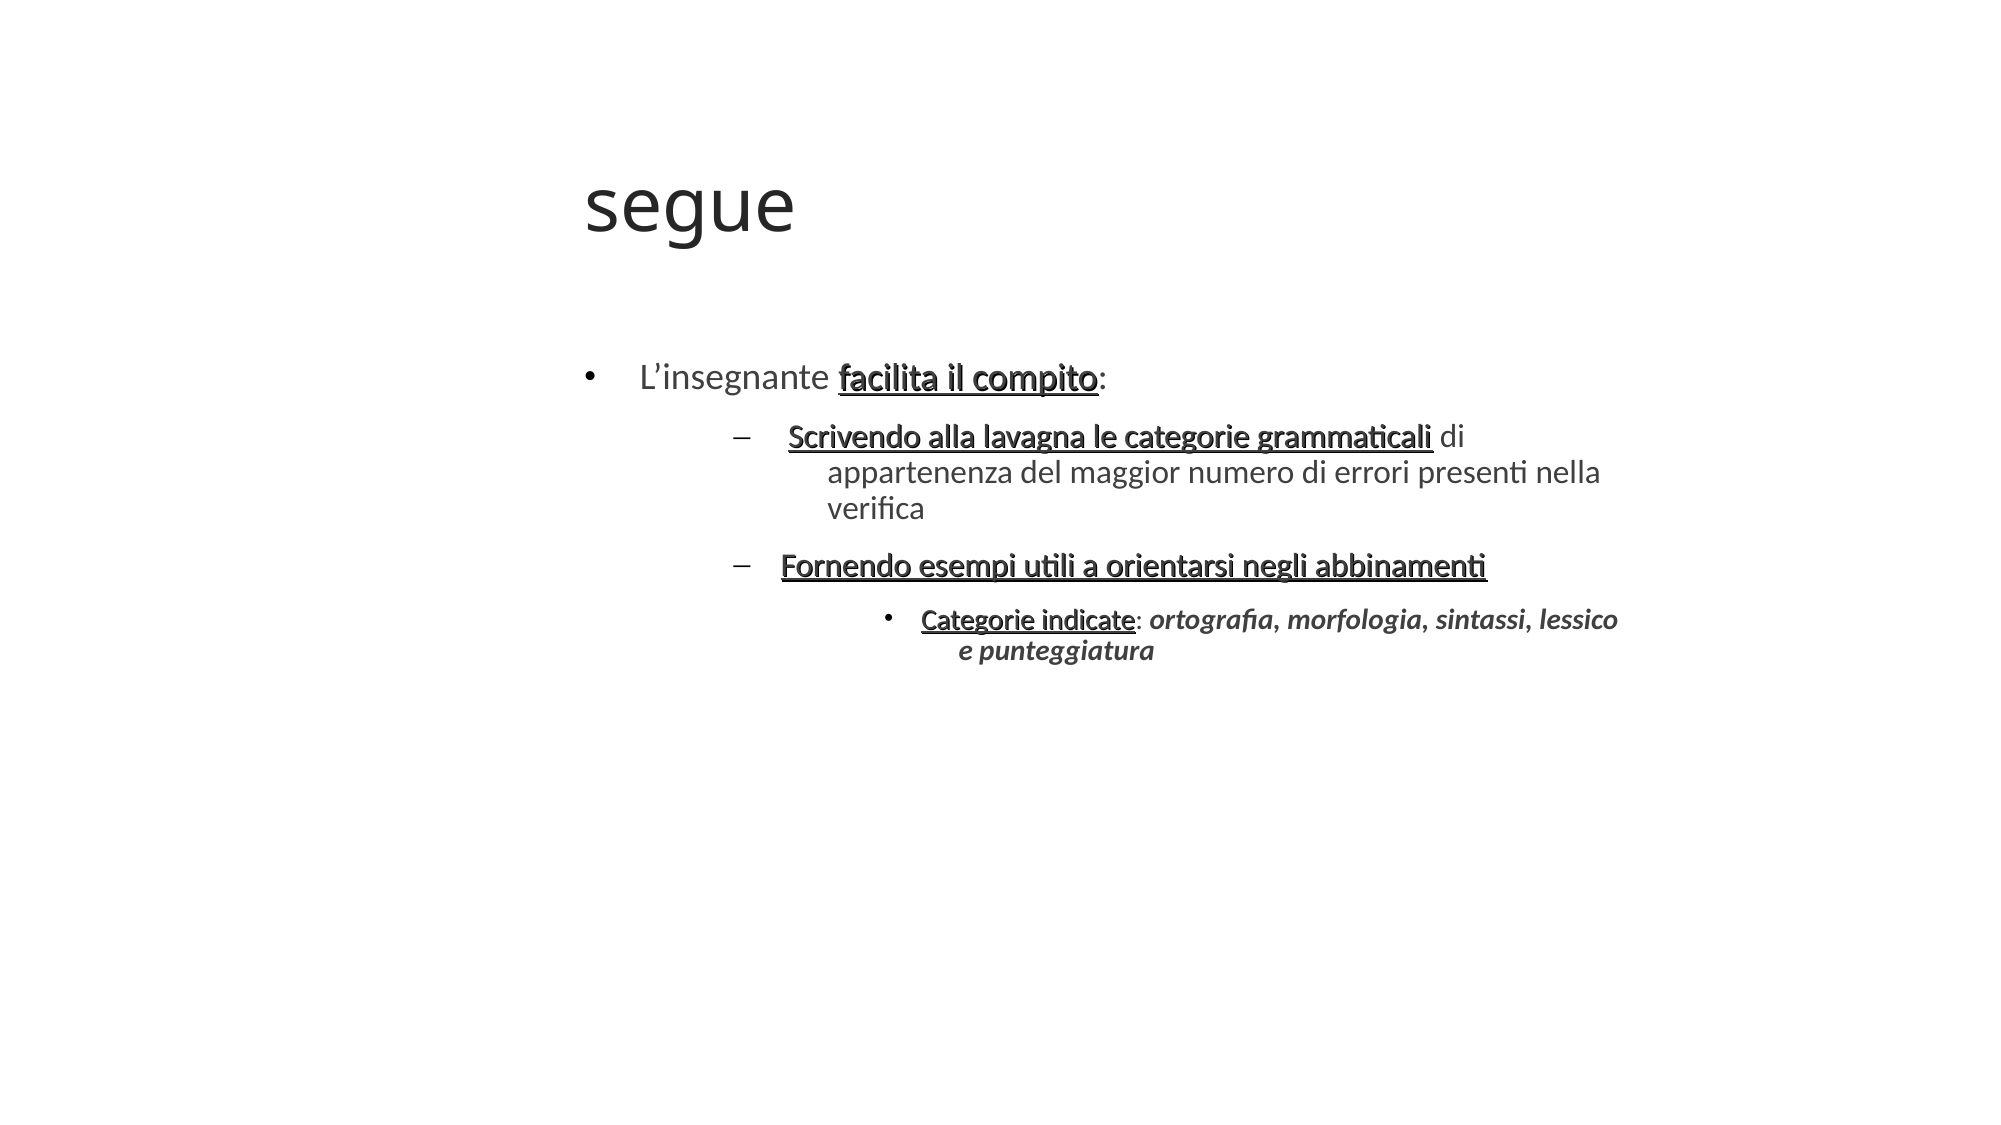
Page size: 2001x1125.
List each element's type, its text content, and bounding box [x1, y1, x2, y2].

title segue [569, 102, 1651, 313]
list L’insegnante facilita il compito: Scrivendo alla lavagna le categorie grammaticali di appartenenza del maggior numero di errori presenti nella verifica Fornendo esempi utili a orientarsi negli abbinamenti Categorie indicate: ortografia, morfologia, sintassi, lessico e punteggiatura [568, 350, 1651, 970]
